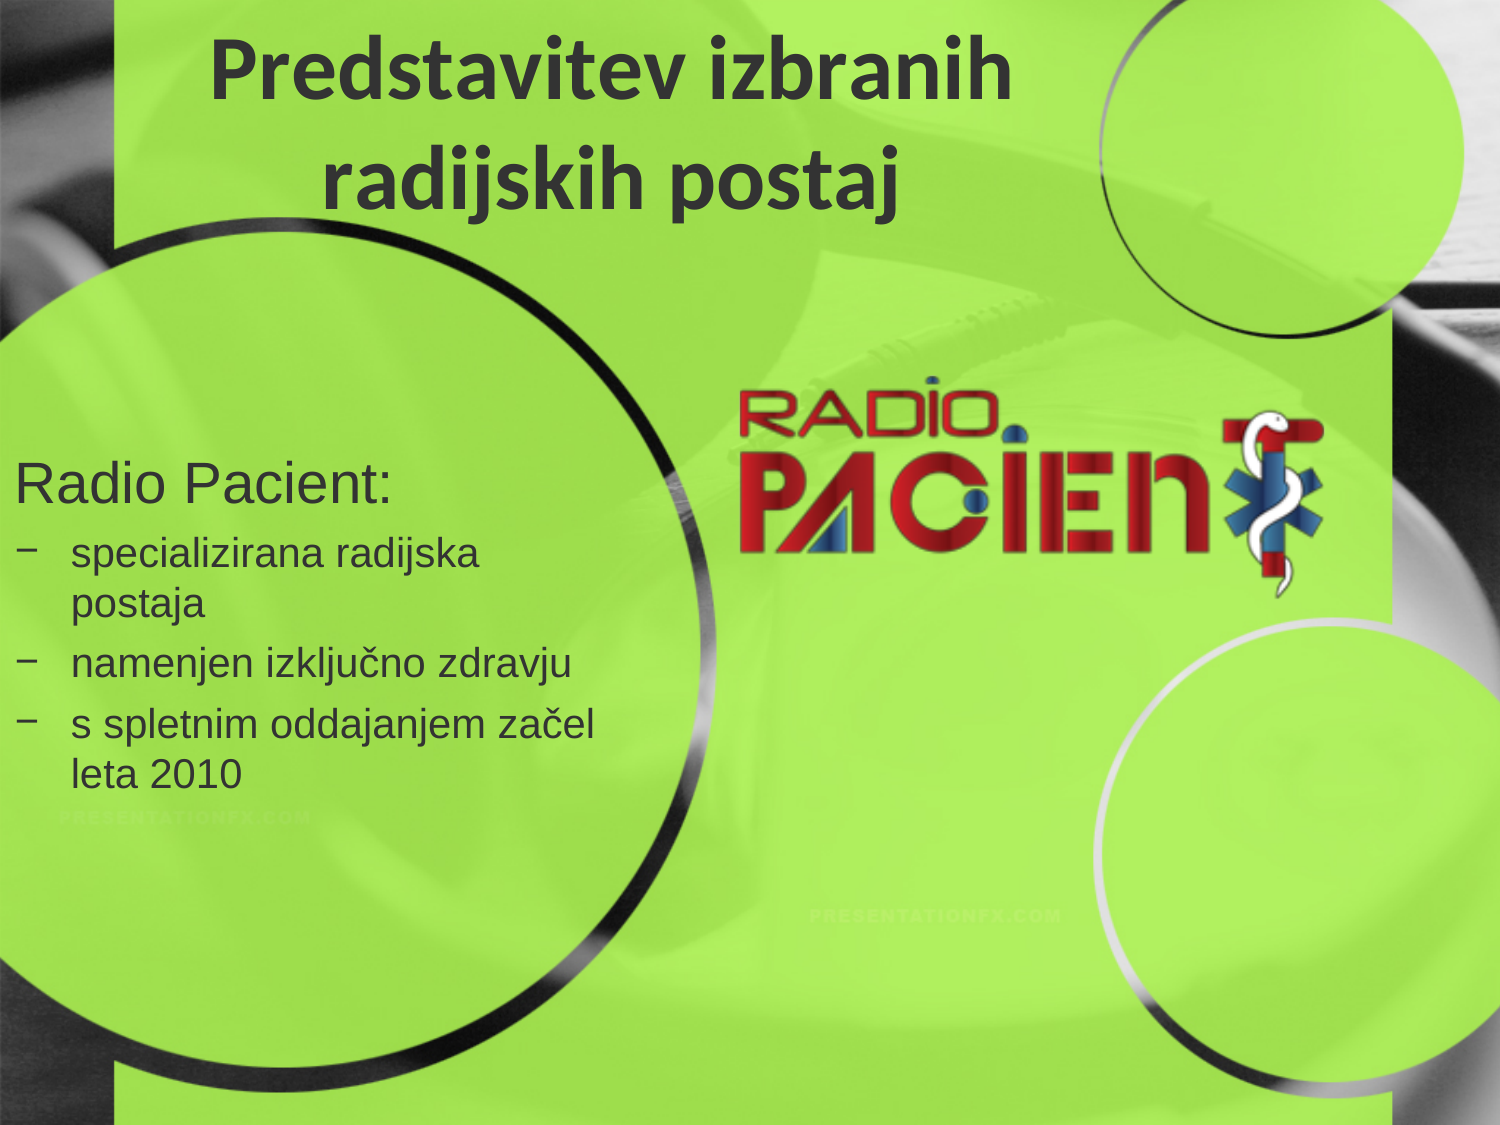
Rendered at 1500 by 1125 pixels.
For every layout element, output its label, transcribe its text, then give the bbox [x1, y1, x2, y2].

text_box Predstavitev izbranih radijskih postaj [112, 0, 1113, 236]
picture [0, 0, 1500, 1125]
text_box Radio Pacient: specializirana radijska postaja namenjen izključno zdravju s spletnim oddajanjem začel leta 2010 [0, 437, 638, 850]
